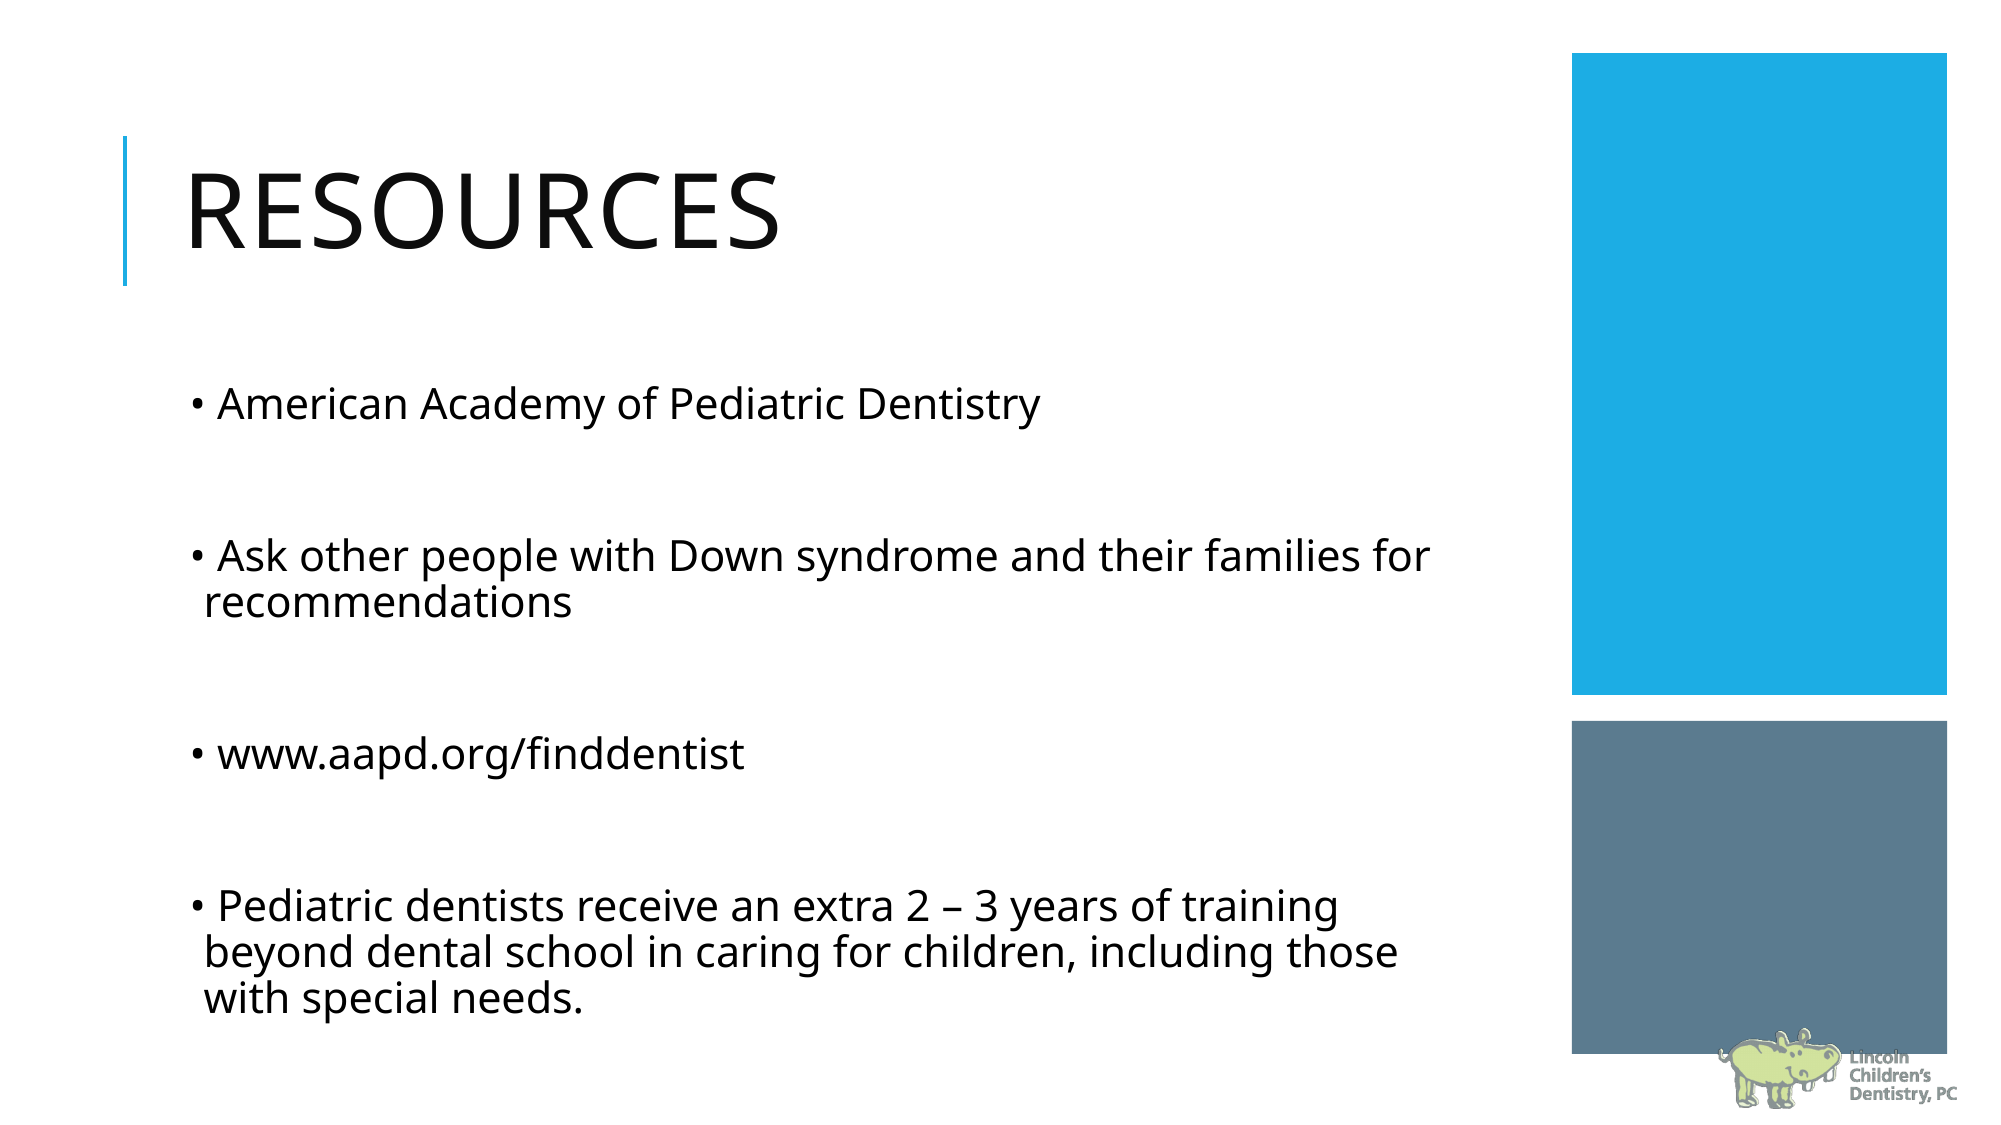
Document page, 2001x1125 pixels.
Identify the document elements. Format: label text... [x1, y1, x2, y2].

title resources [168, 96, 1484, 343]
text_box [1572, 53, 1947, 695]
text_box [1572, 721, 1947, 1054]
picture [1717, 1028, 1957, 1109]
list • American Academy of Pediatric Dentistry • Ask other people with Down syndrome and their families for recommendations • www.aapd.org/finddentist • Pediatric dentists receive an extra 2 – 3 years of training beyond dental school in caring for children, including those with special needs. [168, 375, 1484, 1036]
